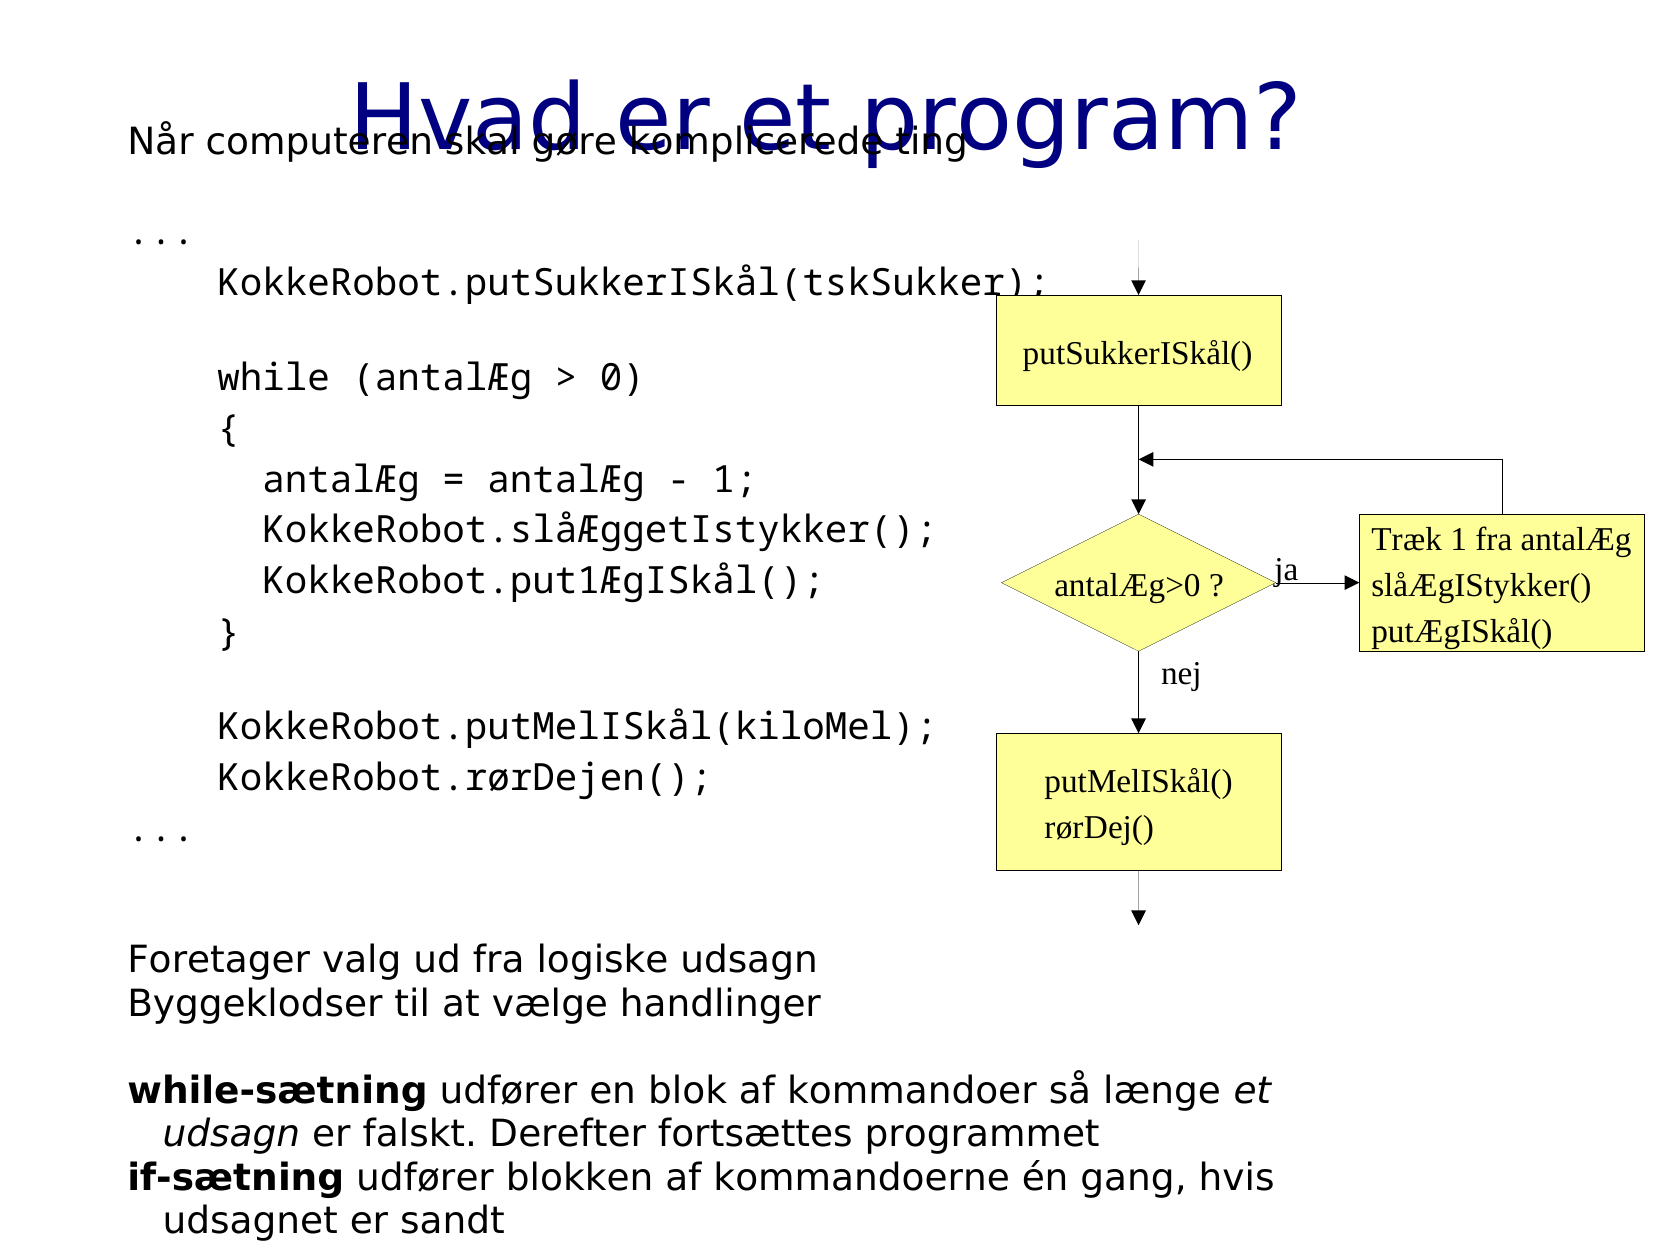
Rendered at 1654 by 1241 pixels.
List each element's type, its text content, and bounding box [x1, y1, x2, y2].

title Hvad er et program? [105, 14, 1549, 222]
subtitle Når computeren skal gøre komplicerede ting ... KokkeRobot.putSukkerISkål(tskSukker); while (antalÆg > 0) { antalÆg = antalÆg - 1; KokkeRobot.slåÆggetIstykker(); KokkeRobot.put1ÆgISkål(); } KokkeRobot.putMelISkål(kiloMel); KokkeRobot.rørDejen(); ... Foretager valg ud fra logiske udsagn Byggeklodser til at vælge handlinger while-sætning udfører en blok af kommandoer så længe et udsagn er falskt. Derefter fortsættes programmet if-sætning udfører blokken af kommandoerne én gang, hvis udsagnet er sandt [91, 161, 1369, 1201]
chart [946, 227, 1654, 942]
